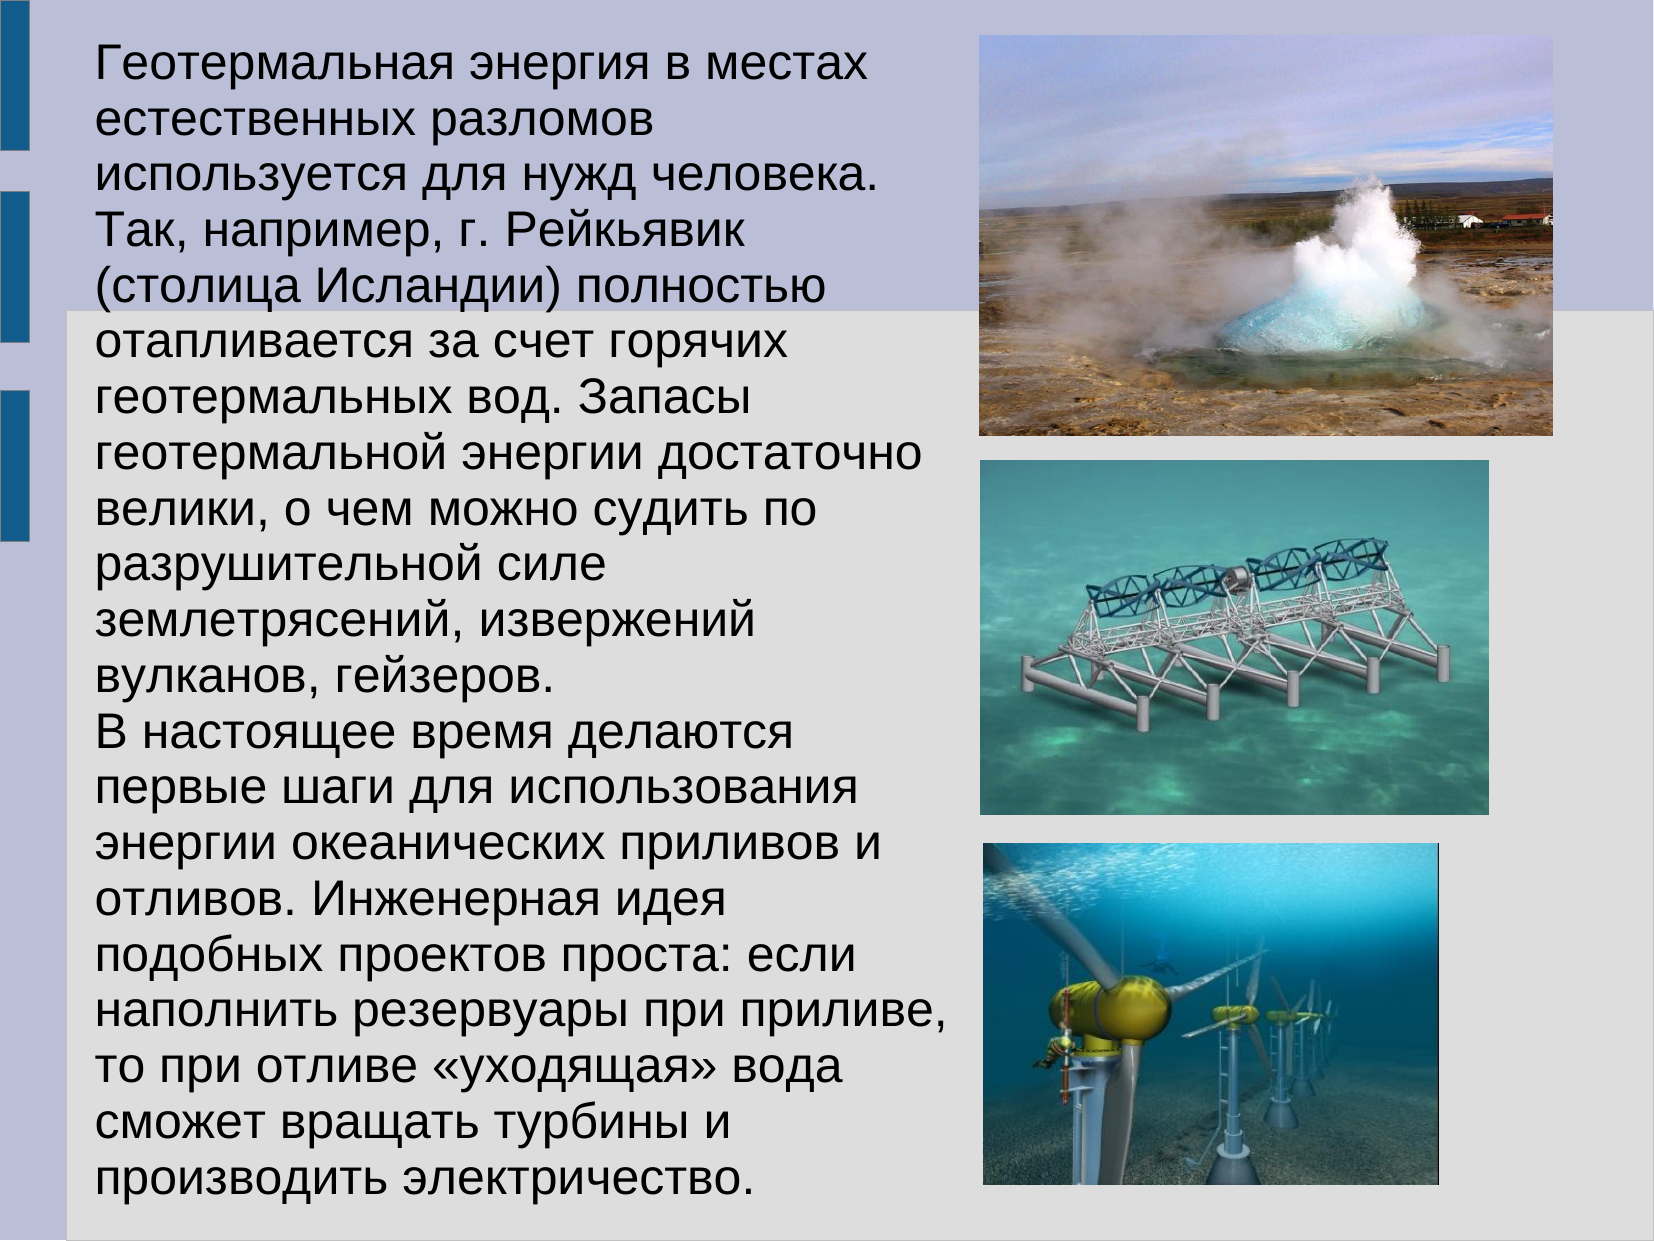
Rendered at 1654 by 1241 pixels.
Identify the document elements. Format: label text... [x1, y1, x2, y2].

picture [980, 460, 1489, 815]
picture [979, 35, 1553, 436]
picture [983, 843, 1439, 1185]
list Геотермальная энергия в местах естественных разломов используется для нужд человека. Так, например, г. Рейкьявик (столица Исландии) полностью отапливается за счет горячих геотермальных вод. Запасы геотермальной энергии достаточно велики, о чем можно судить по разрушительной силе землетрясений, извержений вулканов, гейзеров. В настоящее время делаются первые шаги для использования энергии океанических приливов и отливов. Инженерная идея подобных проектов проста: если наполнить резервуары при приливе, то при отливе «уходящая» вода сможет вращать турбины и производить электричество. [23, 33, 963, 1205]
